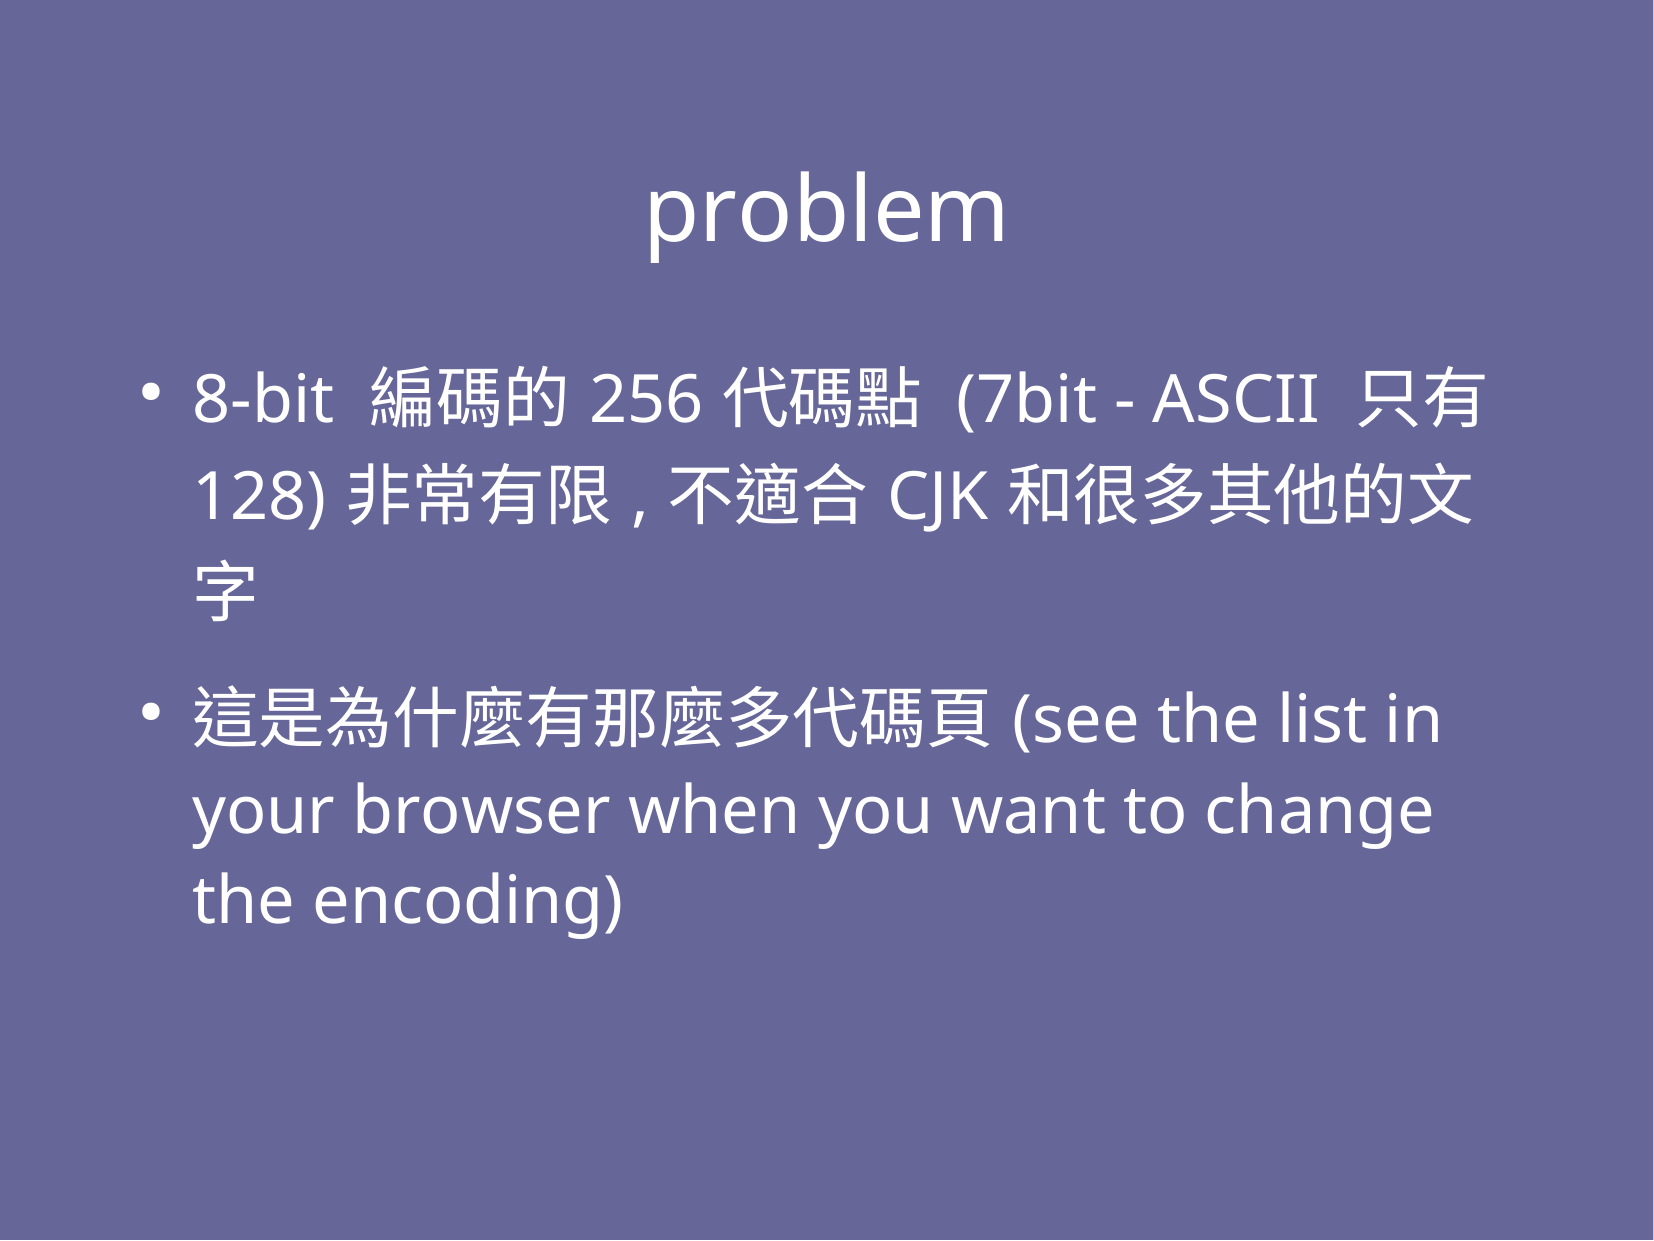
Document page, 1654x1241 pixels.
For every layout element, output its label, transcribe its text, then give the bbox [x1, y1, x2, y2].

list 8-bit 編碼的256代碼點 (7bit - ASCII 只有128)非常有限,不適合CJK和很多其他的文字 這是為什麼有那麼多代碼頁(see the list in your browser when you want to change the encoding) [121, 344, 1534, 1127]
title problem [121, 102, 1534, 310]
